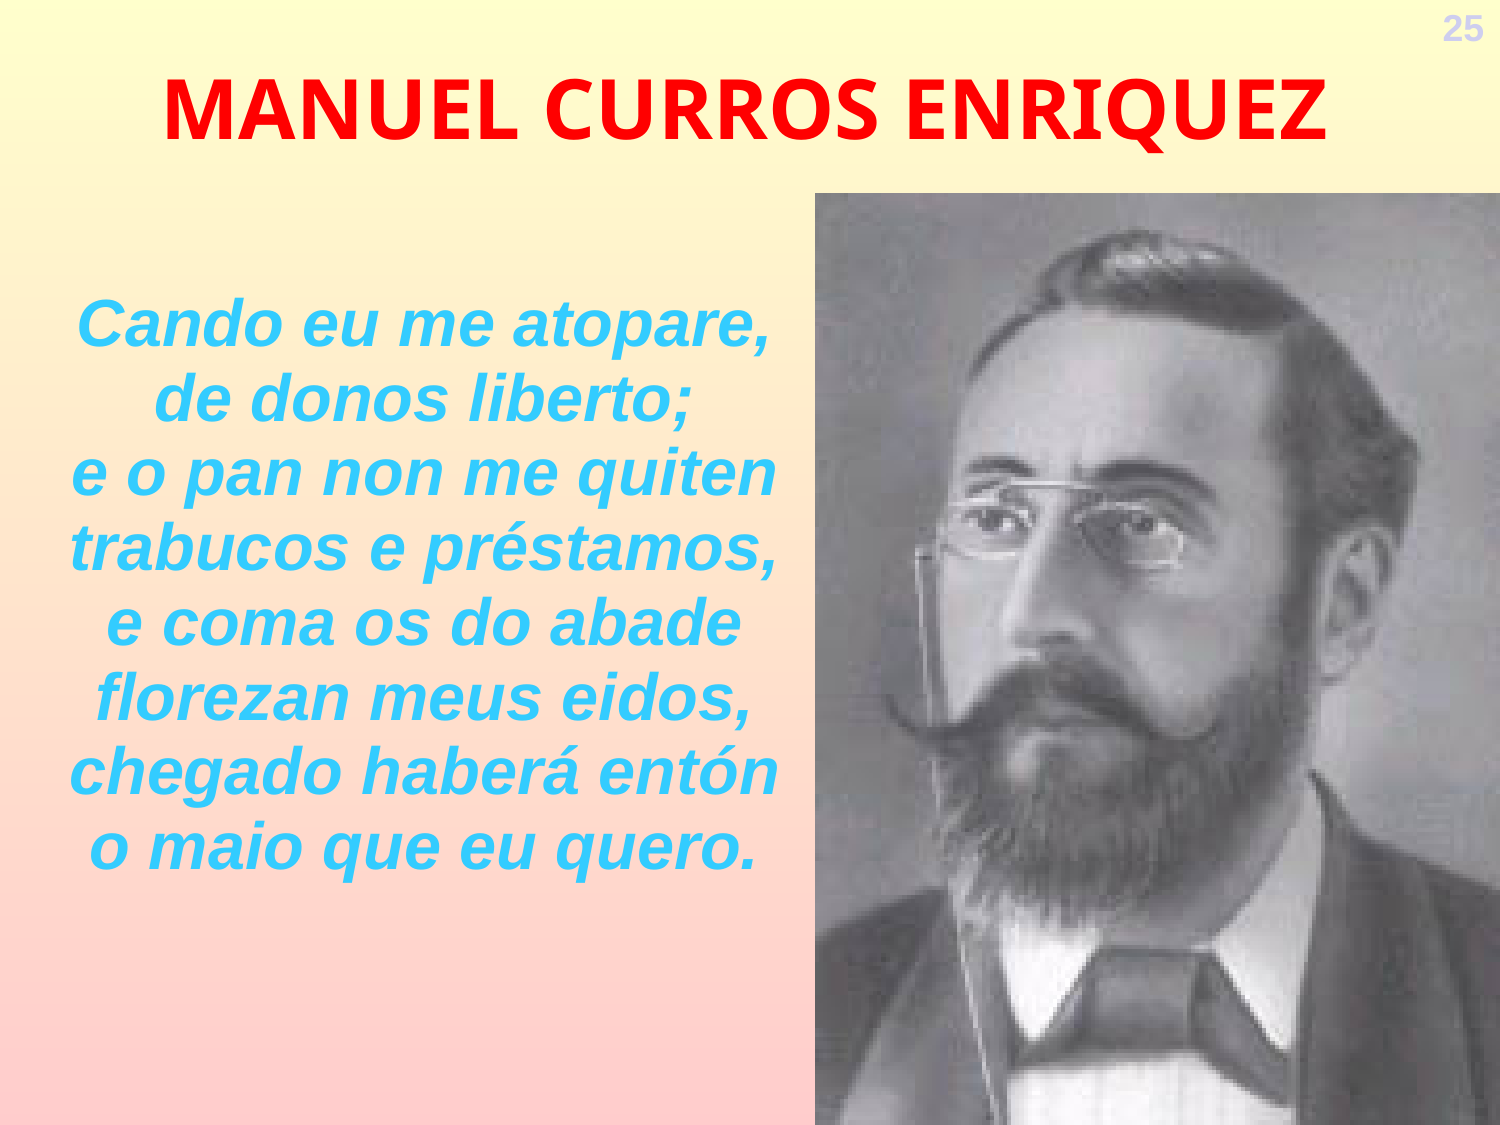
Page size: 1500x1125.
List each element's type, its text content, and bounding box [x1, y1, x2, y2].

picture [815, 193, 1500, 1125]
text_box MANUEL CURROS ENRIQUEZ [145, 42, 1365, 172]
text_box Cando eu me atopare, de donos liberto; e o pan non me quiten trabucos e préstamos, e coma os do abade florezan meus eidos, chegado haberá entón o maio que eu quero. [0, 278, 850, 892]
text_box 25 [1427, 0, 1500, 58]
